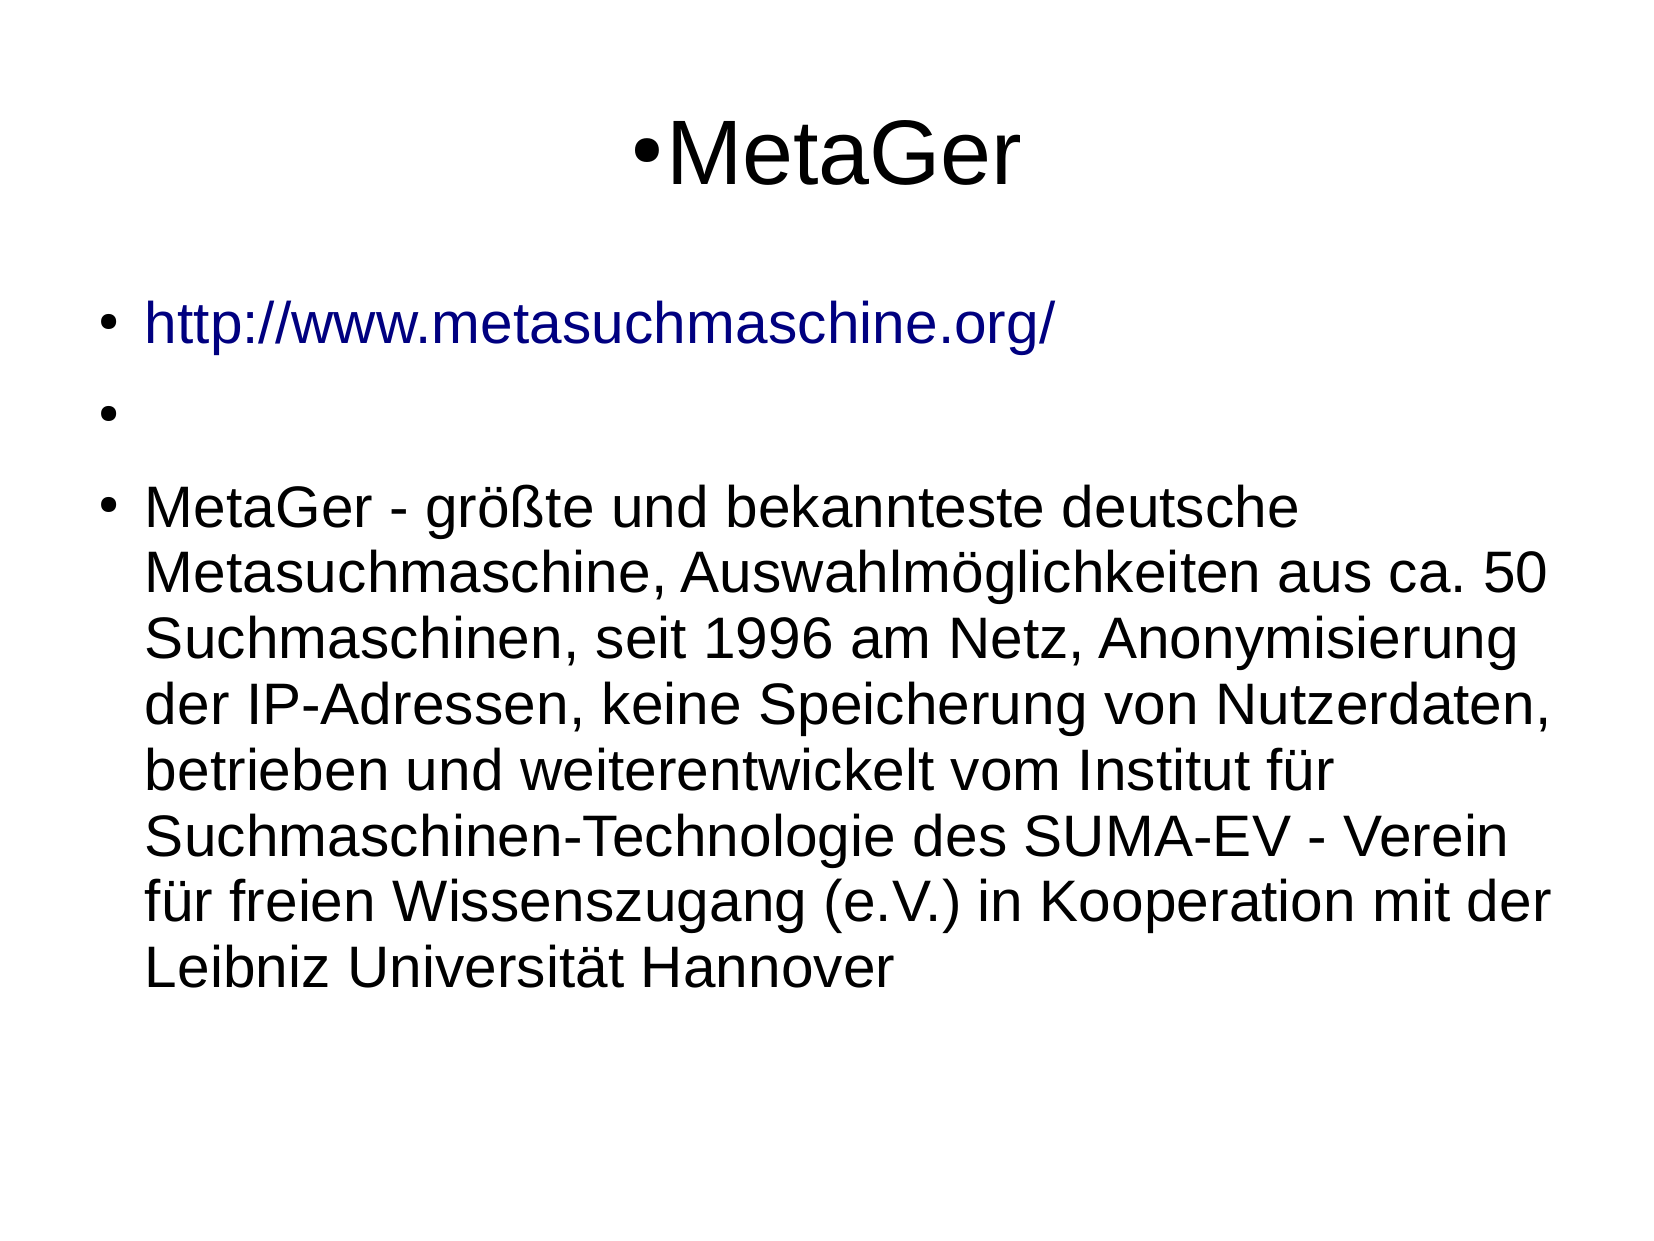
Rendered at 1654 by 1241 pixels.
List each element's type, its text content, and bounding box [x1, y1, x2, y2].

title MetaGer [82, 49, 1571, 257]
list http://www.metasuchmaschine.org/ MetaGer - größte und bekannteste deutsche Metasuchmaschine, Auswahlmöglichkeiten aus ca. 50 Suchmaschinen, seit 1996 am Netz, Anonymisierung der IP-Adressen, keine Speicherung von Nutzerdaten, betrieben und weiterentwickelt vom Institut für Suchmaschinen-Technologie des SUMA-EV - Verein für freien Wissenszugang (e.V.) in Kooperation mit der Leibniz Universität Hannover [82, 290, 1571, 1010]
